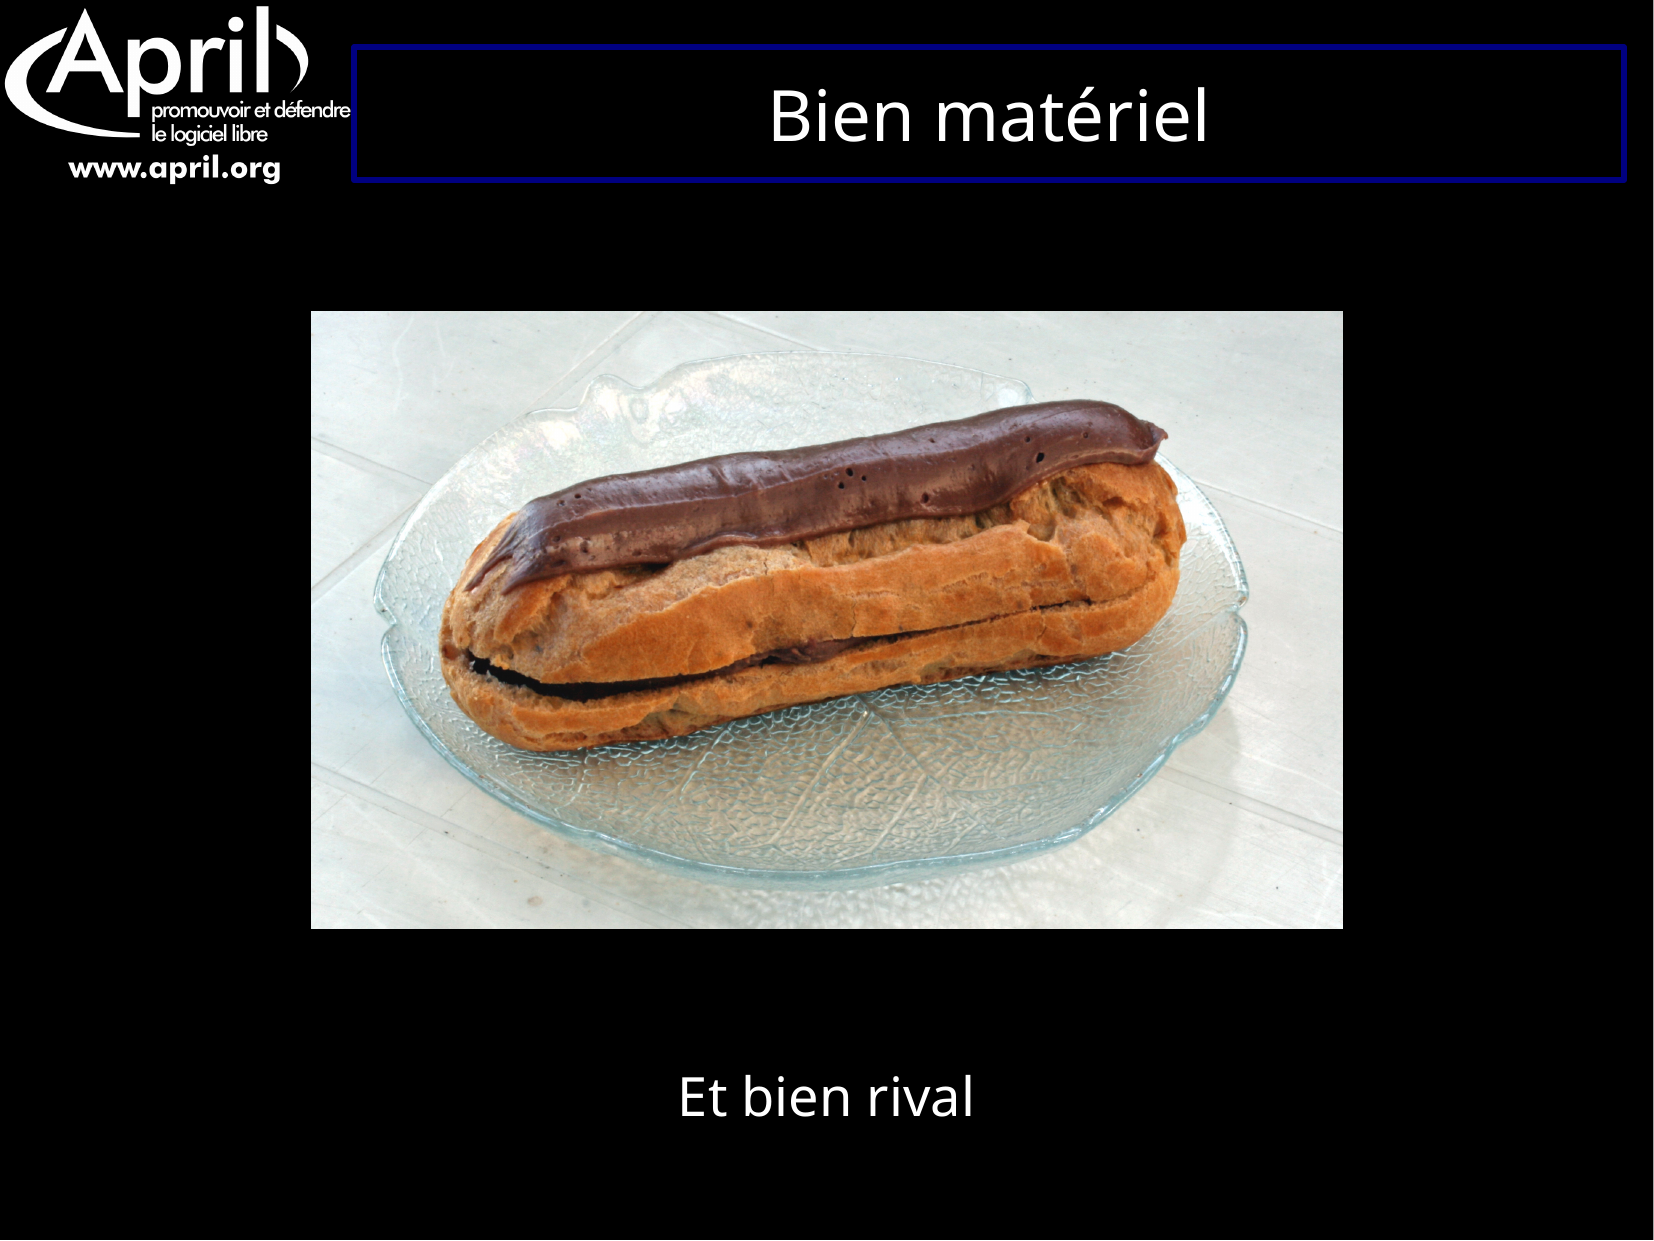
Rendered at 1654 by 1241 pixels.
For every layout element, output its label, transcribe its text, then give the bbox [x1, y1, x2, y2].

text_box Et bien rival [191, 1051, 1462, 1130]
title Bien matériel [354, 47, 1625, 181]
picture [0, 0, 355, 200]
picture [311, 311, 1343, 929]
